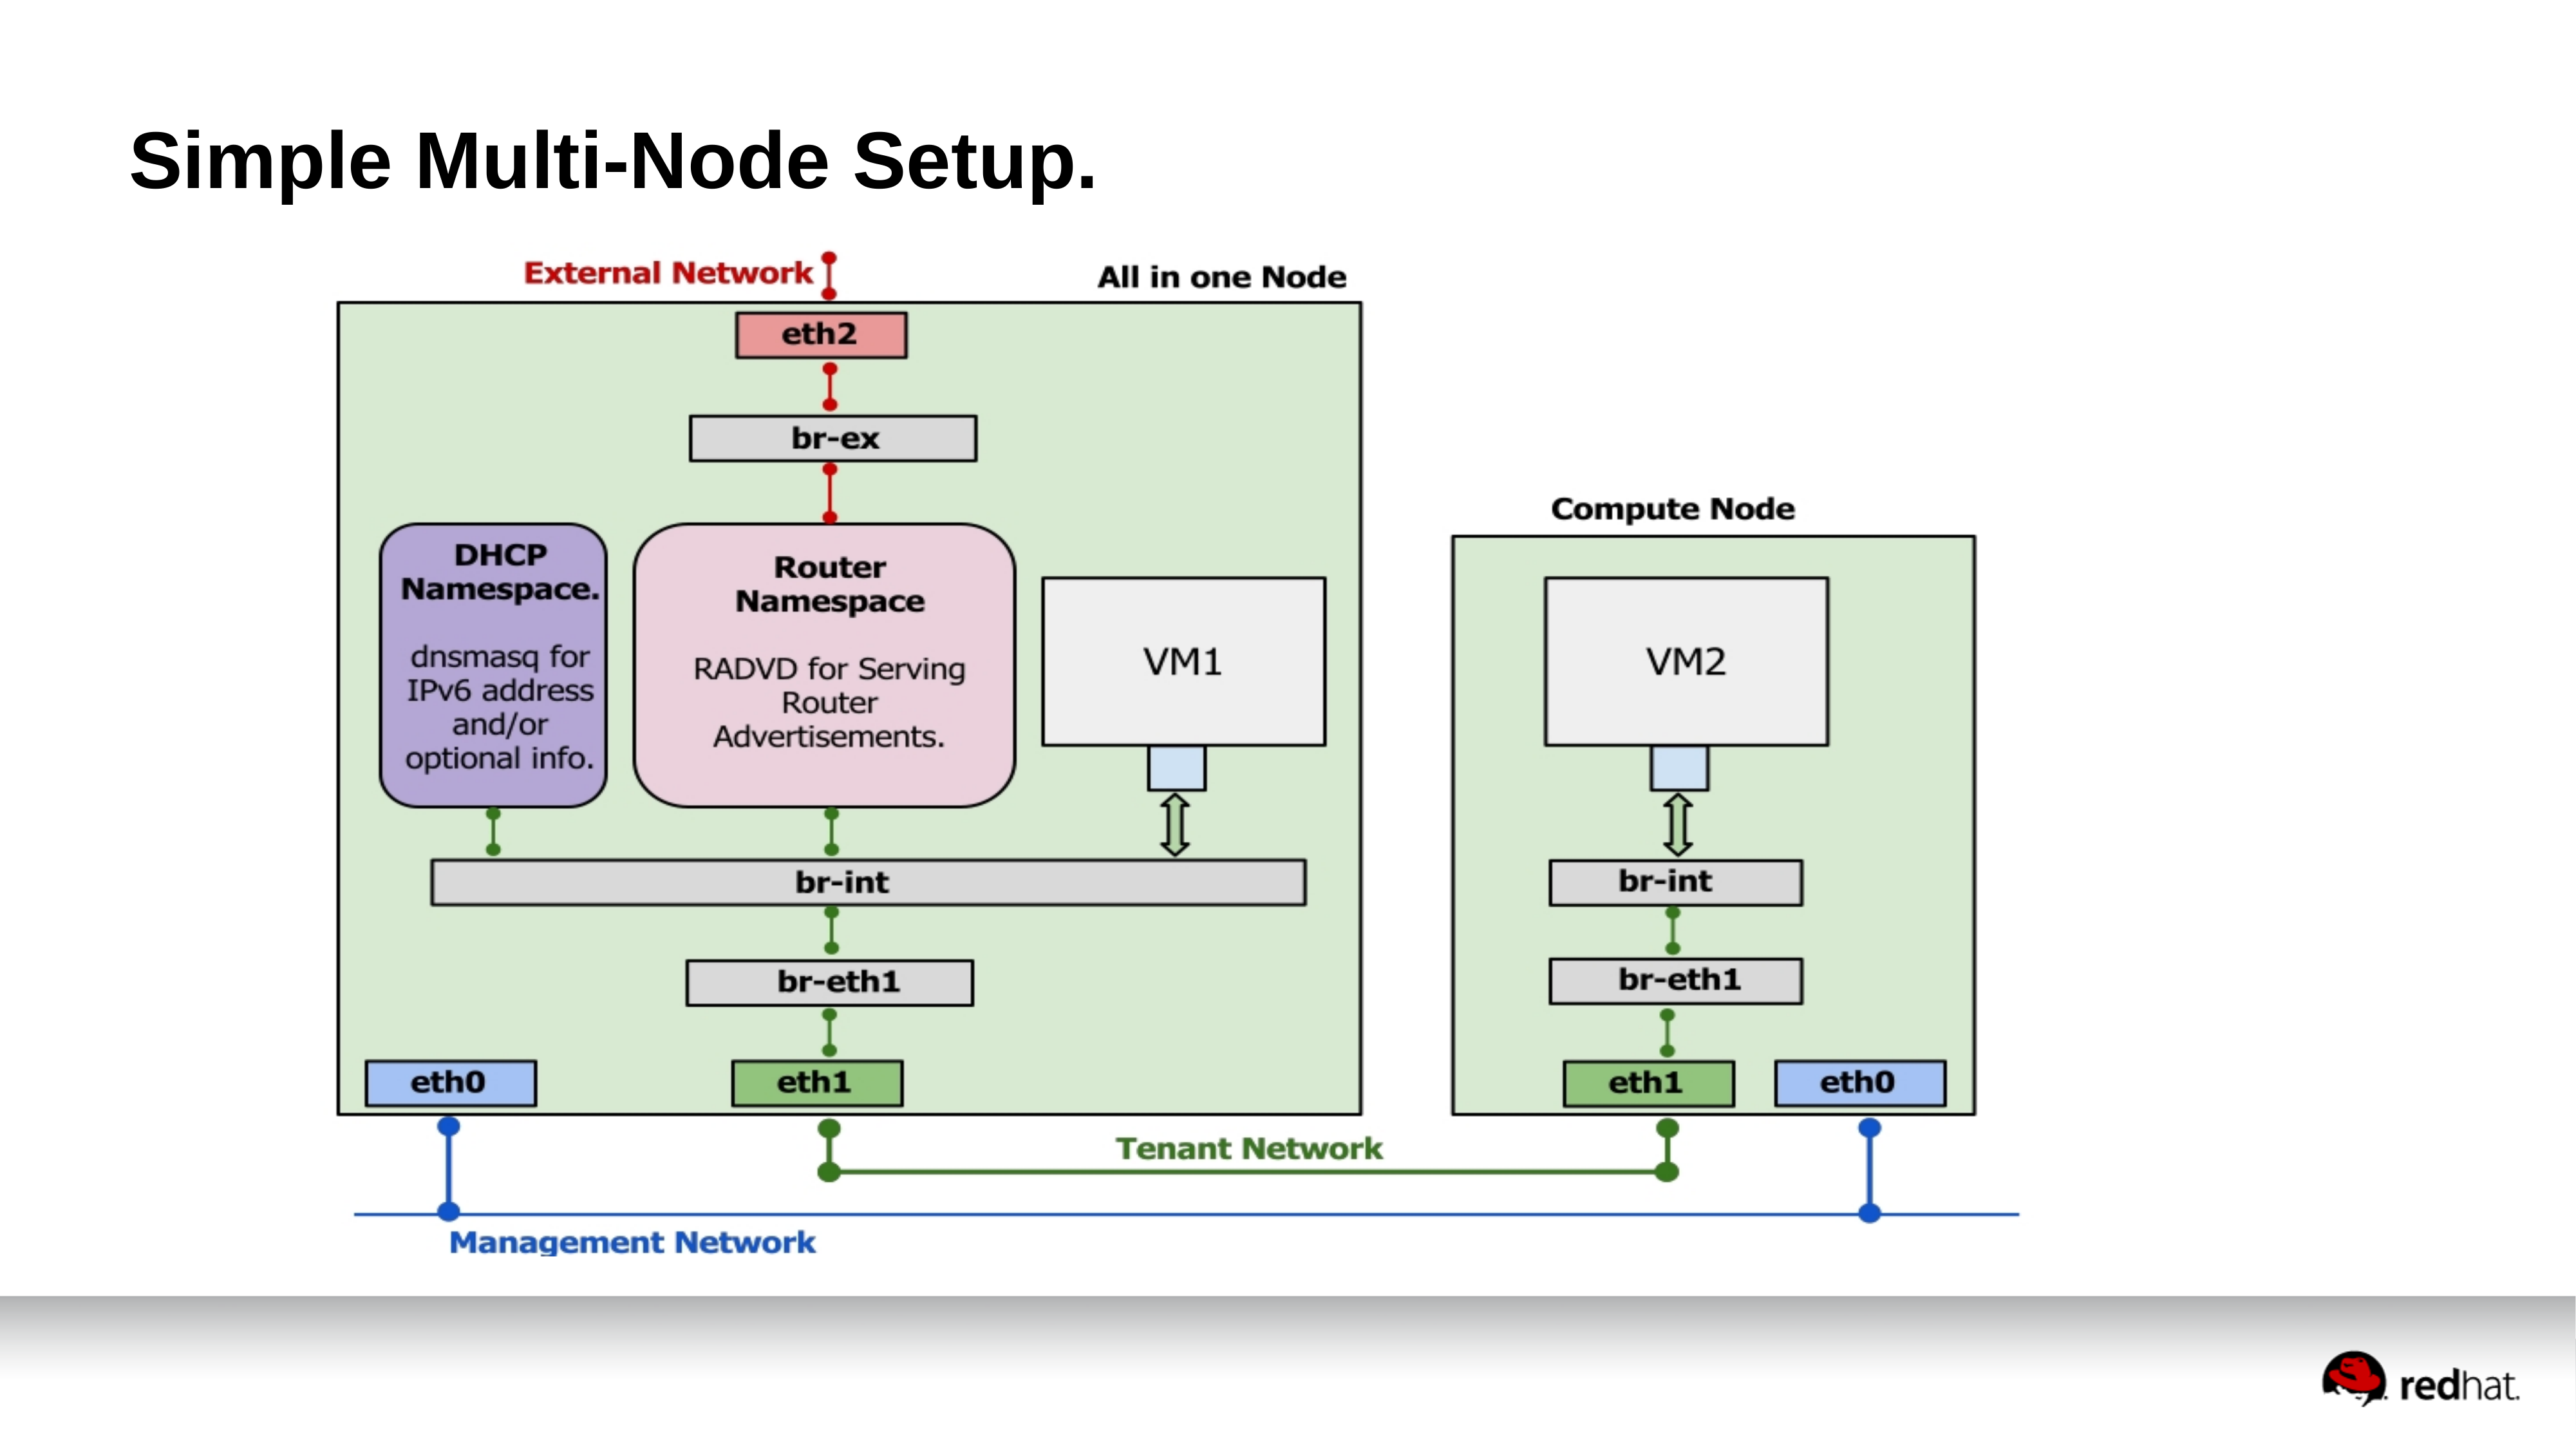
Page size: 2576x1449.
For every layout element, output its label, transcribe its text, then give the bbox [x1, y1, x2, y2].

title Simple Multi-Node Setup. [129, 100, 2261, 222]
picture [0, 0, 2576, 1449]
